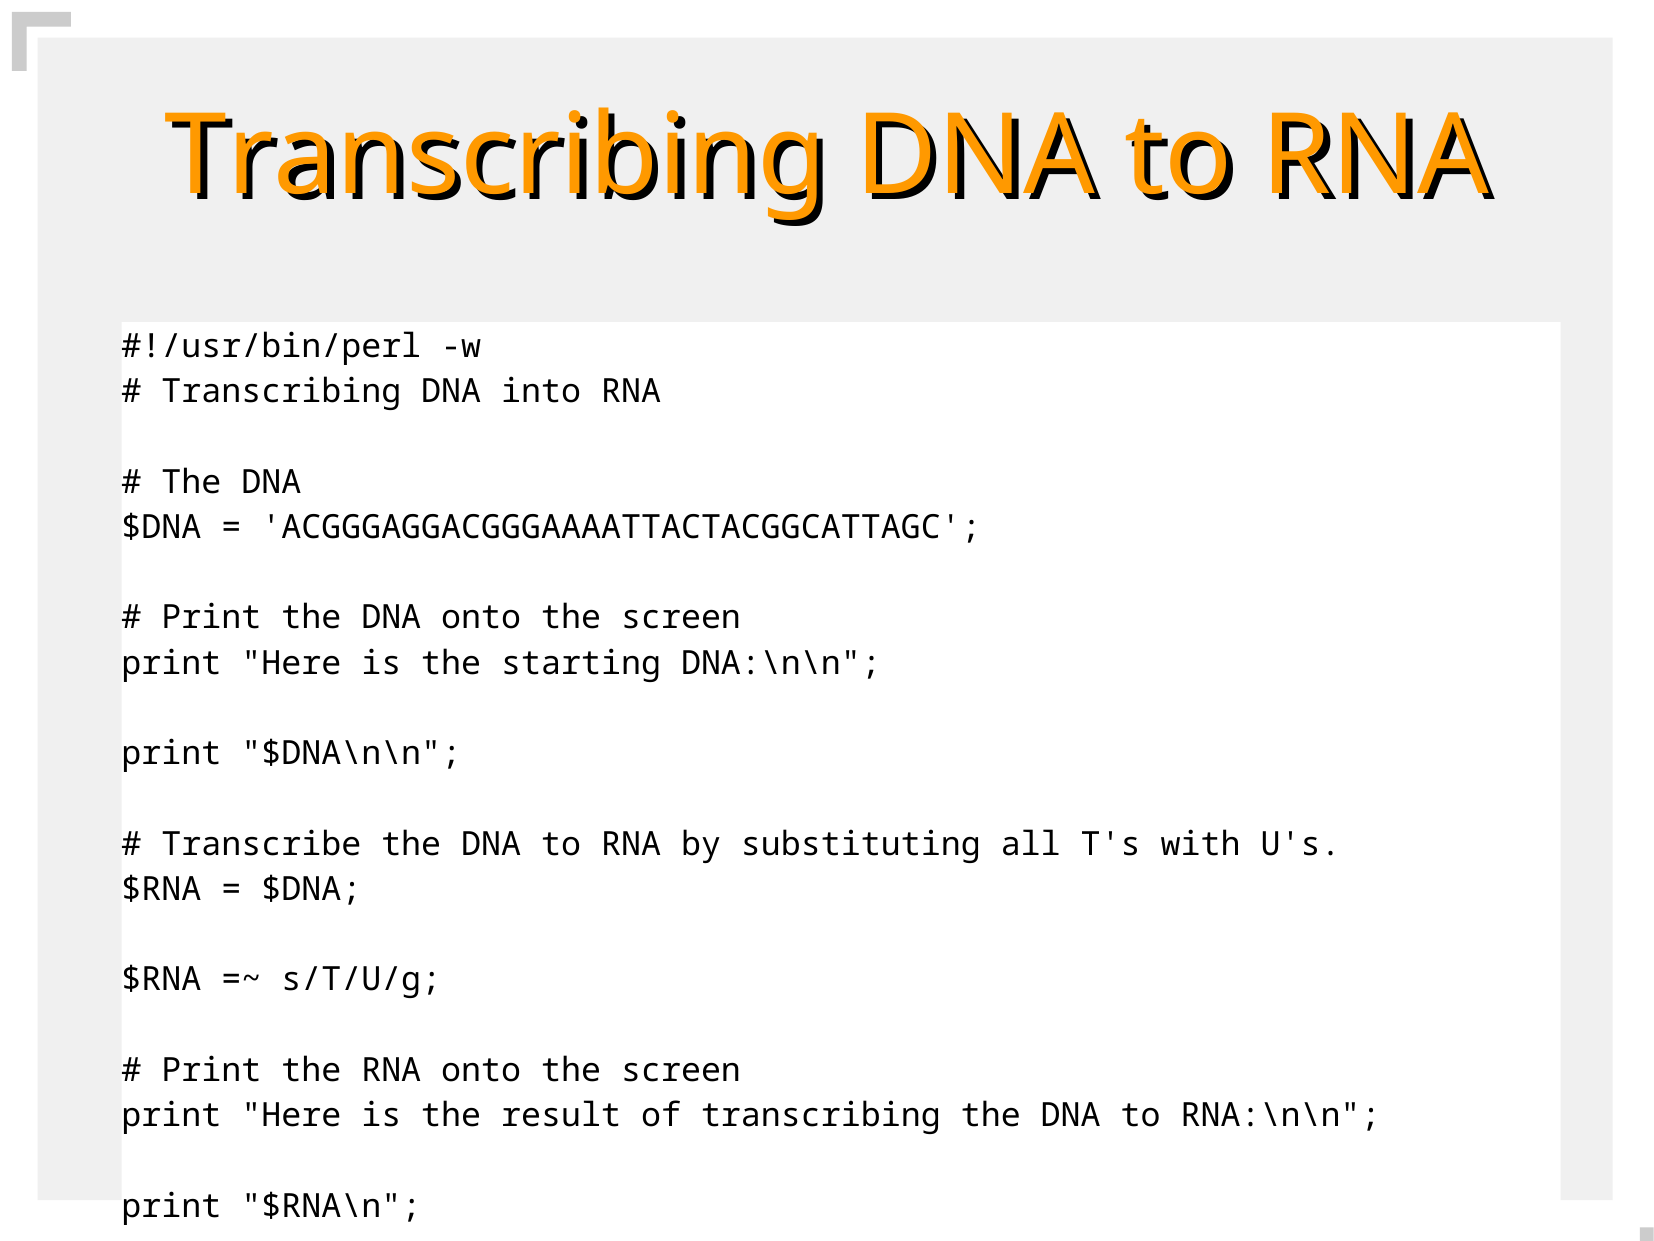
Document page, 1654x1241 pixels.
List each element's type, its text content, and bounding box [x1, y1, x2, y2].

list #!/usr/bin/perl -w # Transcribing DNA into RNA # The DNA $DNA = 'ACGGGAGGACGGGAAAATTACTACGGCATTAGC'; # Print the DNA onto the screen print "Here is the starting DNA:\n\n"; print "$DNA\n\n"; # Transcribe the DNA to RNA by substituting all T's with U's. $RNA = $DNA; $RNA =~ s/T/U/g; # Print the RNA onto the screen print "Here is the result of transcribing the DNA to RNA:\n\n"; print "$RNA\n"; # Exit the program. exit; [121, 322, 1561, 1185]
title Transcribing DNA to RNA [121, 46, 1534, 254]
